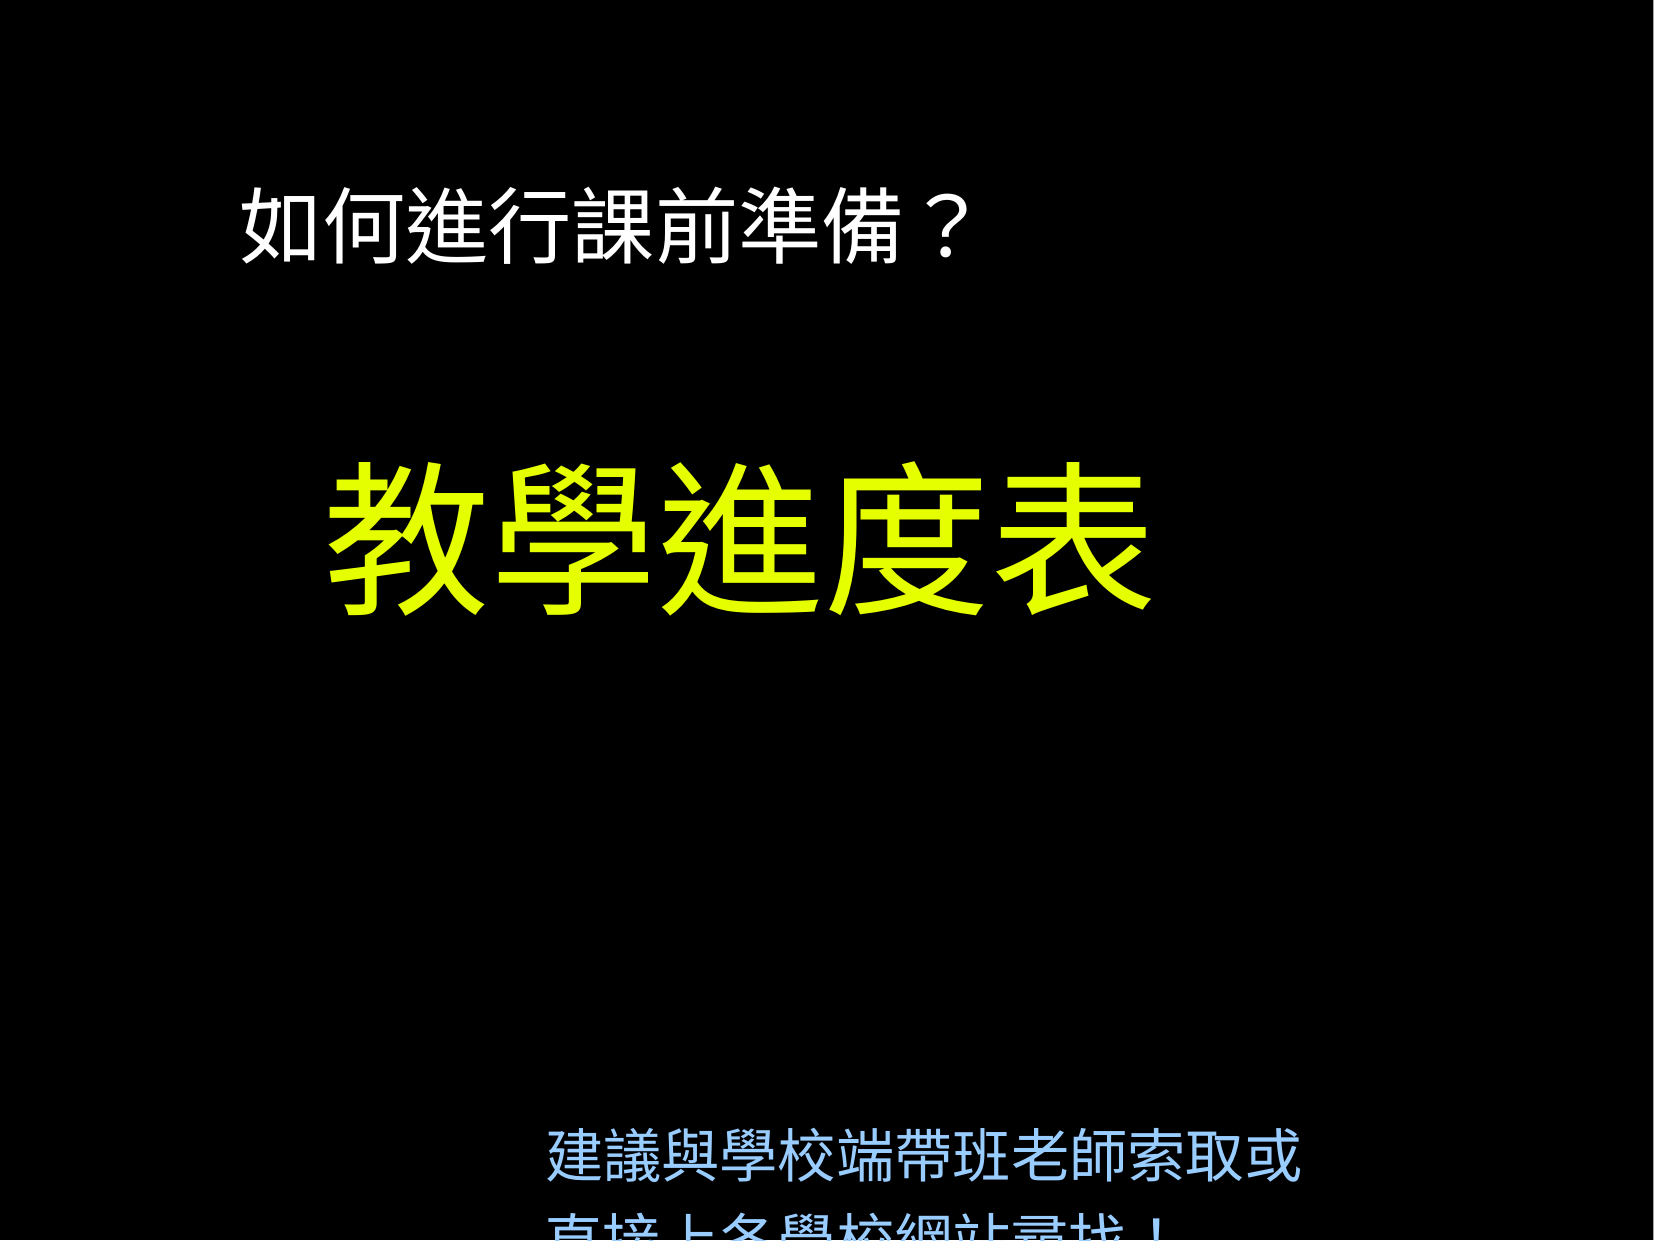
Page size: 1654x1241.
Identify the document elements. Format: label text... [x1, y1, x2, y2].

text_box 如何進行課前準備？ [224, 153, 1004, 252]
text_box 教學進度表 [309, 402, 1173, 584]
text_box 建議與學校端帶班老師索取或 直接上各學校網站尋找！ [530, 1102, 1317, 1235]
